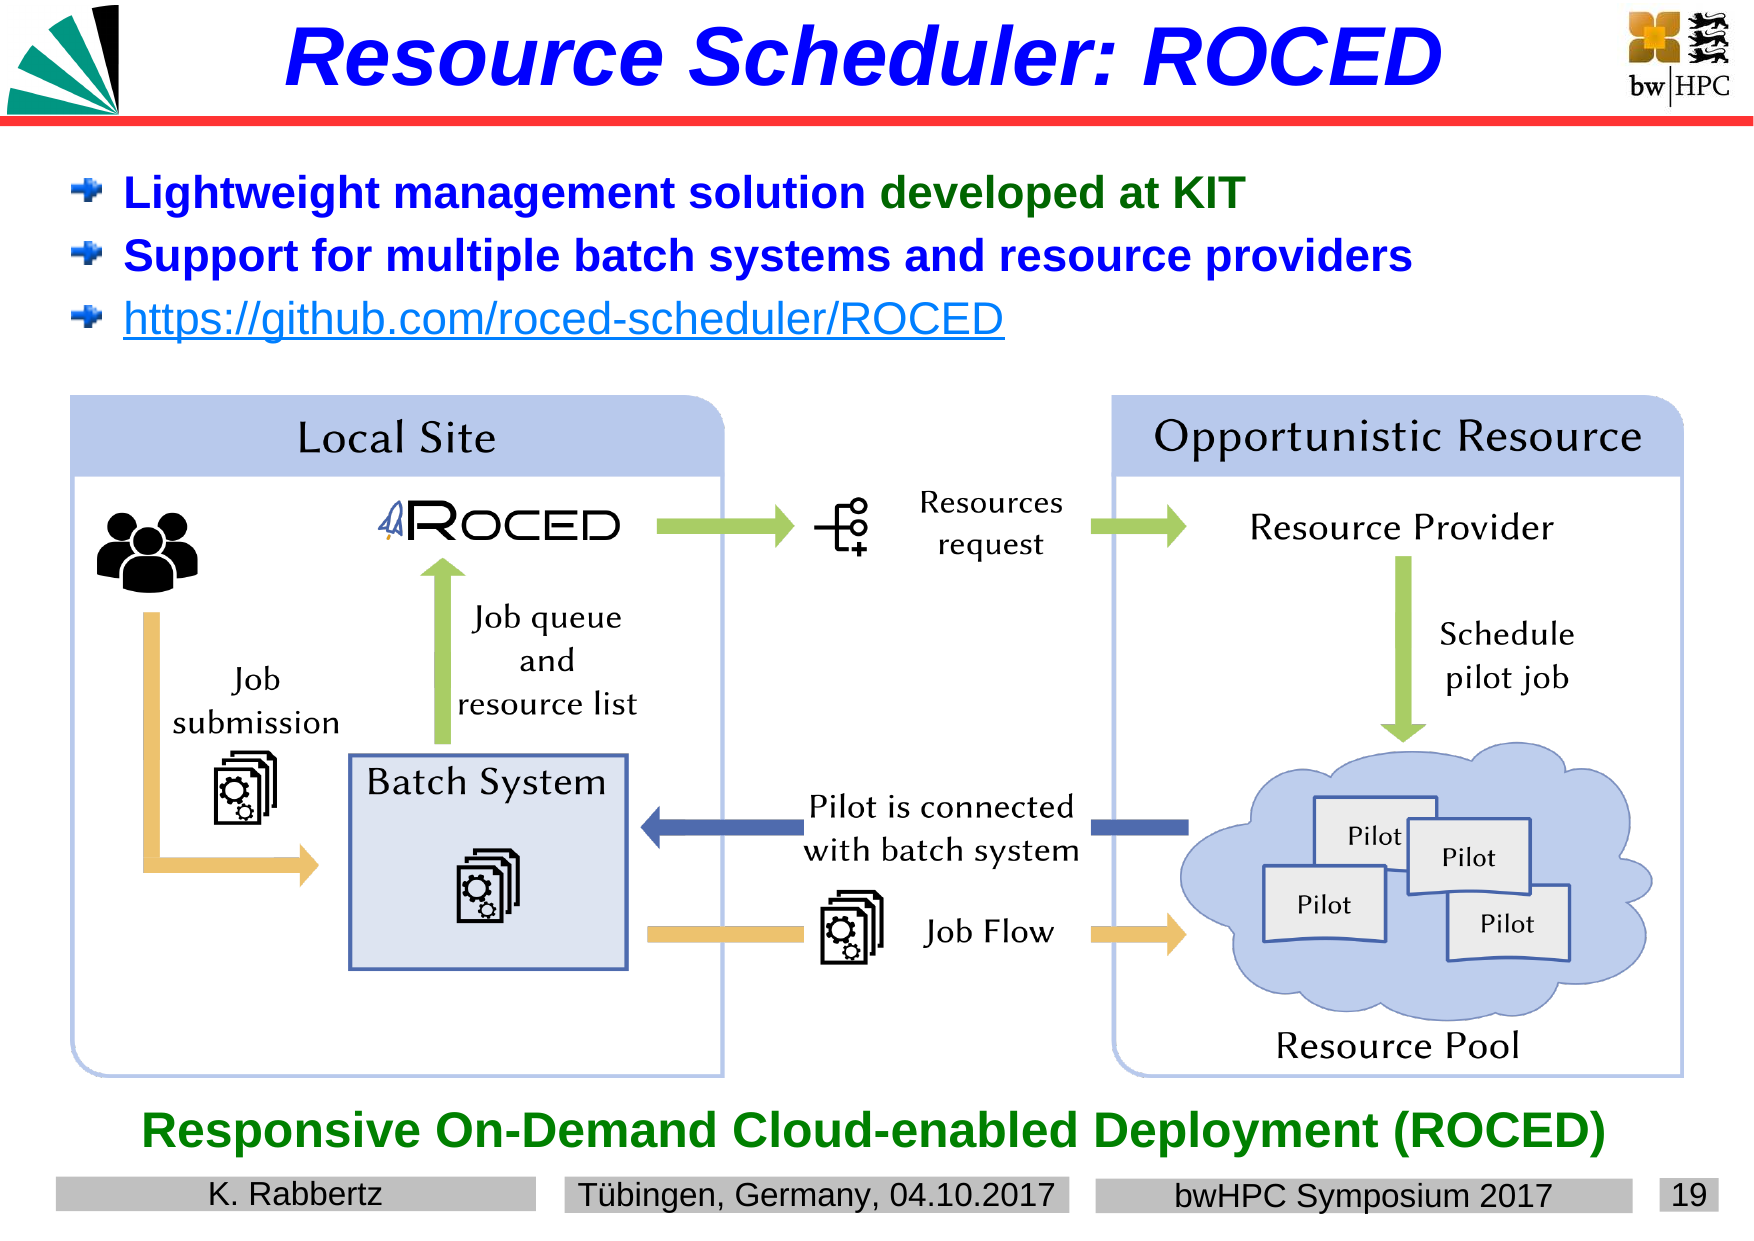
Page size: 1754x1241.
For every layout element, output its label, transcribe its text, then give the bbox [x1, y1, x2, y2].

picture [7, 5, 119, 116]
picture [1617, 3, 1740, 115]
list Lightweight management solution developed at KIT Support for multiple batch systems and resource providers https://github.com/roced-scheduler/ROCED [71, 162, 1675, 377]
title Resource Scheduler: ROCED [123, 0, 1606, 114]
picture [70, 395, 1684, 1078]
text_box Responsive On-Demand Cloud-enabled Deployment (ROCED) [141, 1102, 1613, 1159]
